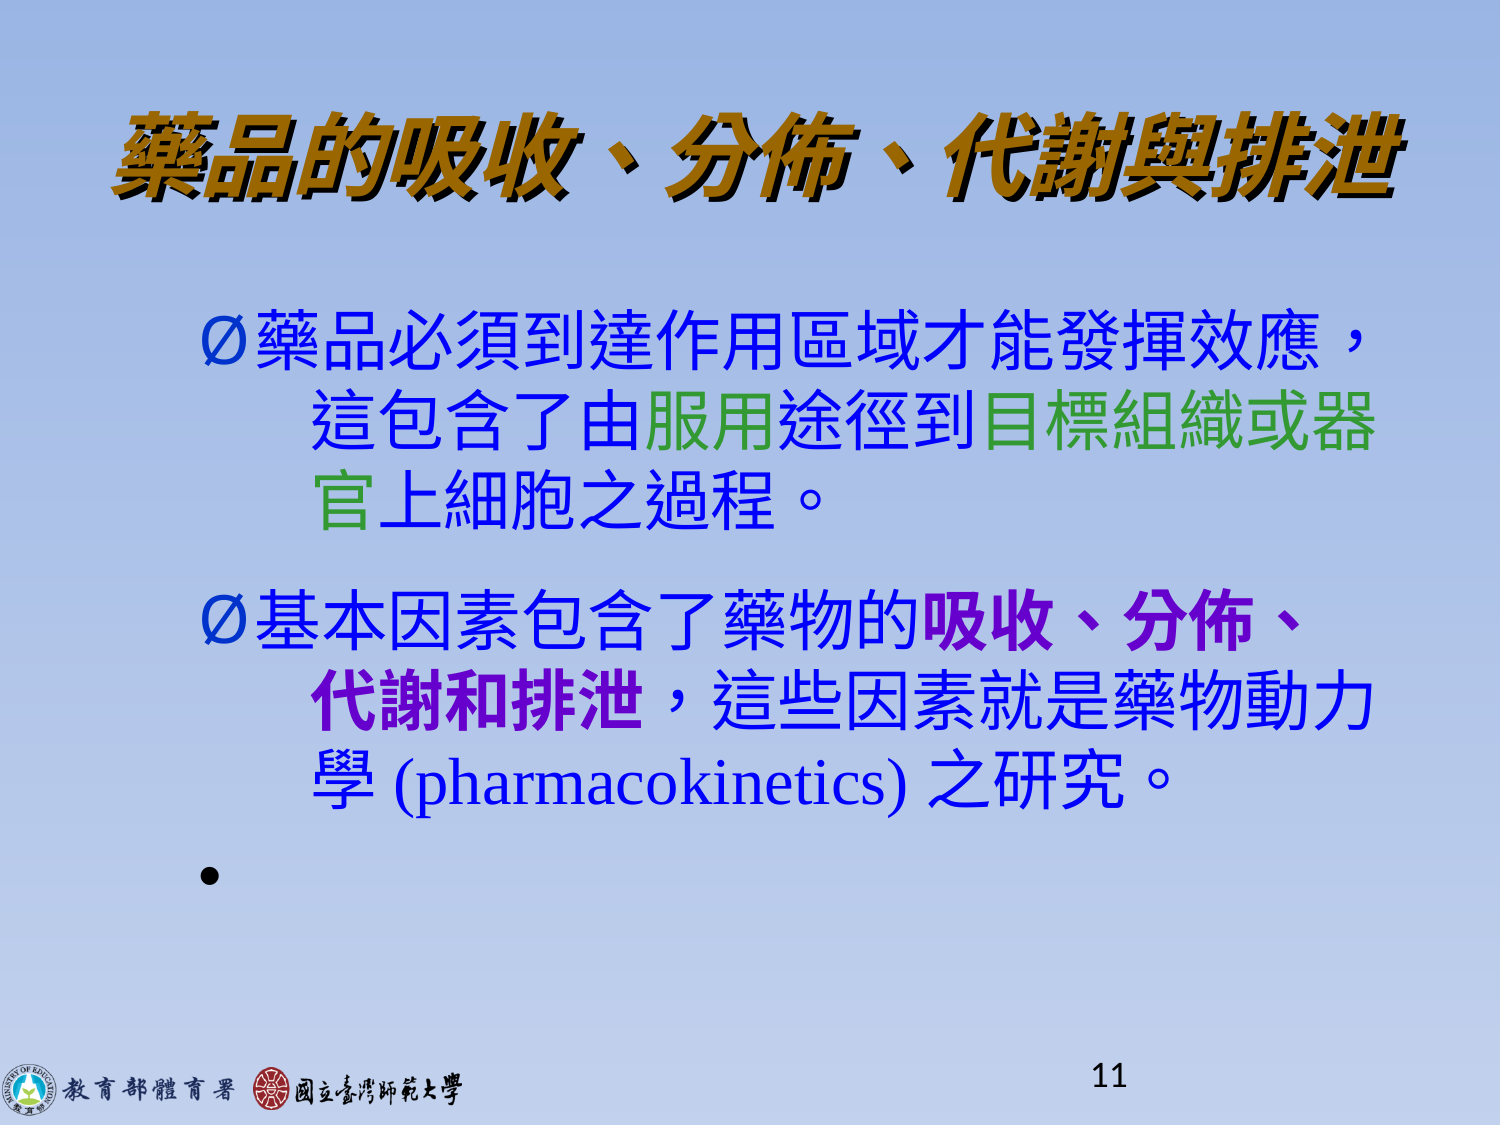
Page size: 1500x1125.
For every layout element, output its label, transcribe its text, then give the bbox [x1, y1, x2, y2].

title 藥品的吸收、分佈、代謝與排泄 [0, 90, 1500, 201]
list 藥品必須到達作用區域才能發揮效應，這包含了由服用途徑到目標組織或器官上細胞之過程。 基本因素包含了藥物的吸收、分佈、代謝和排泄，這些因素就是藥物動力學(pharmacokinetics)之研究。 [183, 290, 1400, 1044]
text_box [1074, 1042, 1426, 1103]
